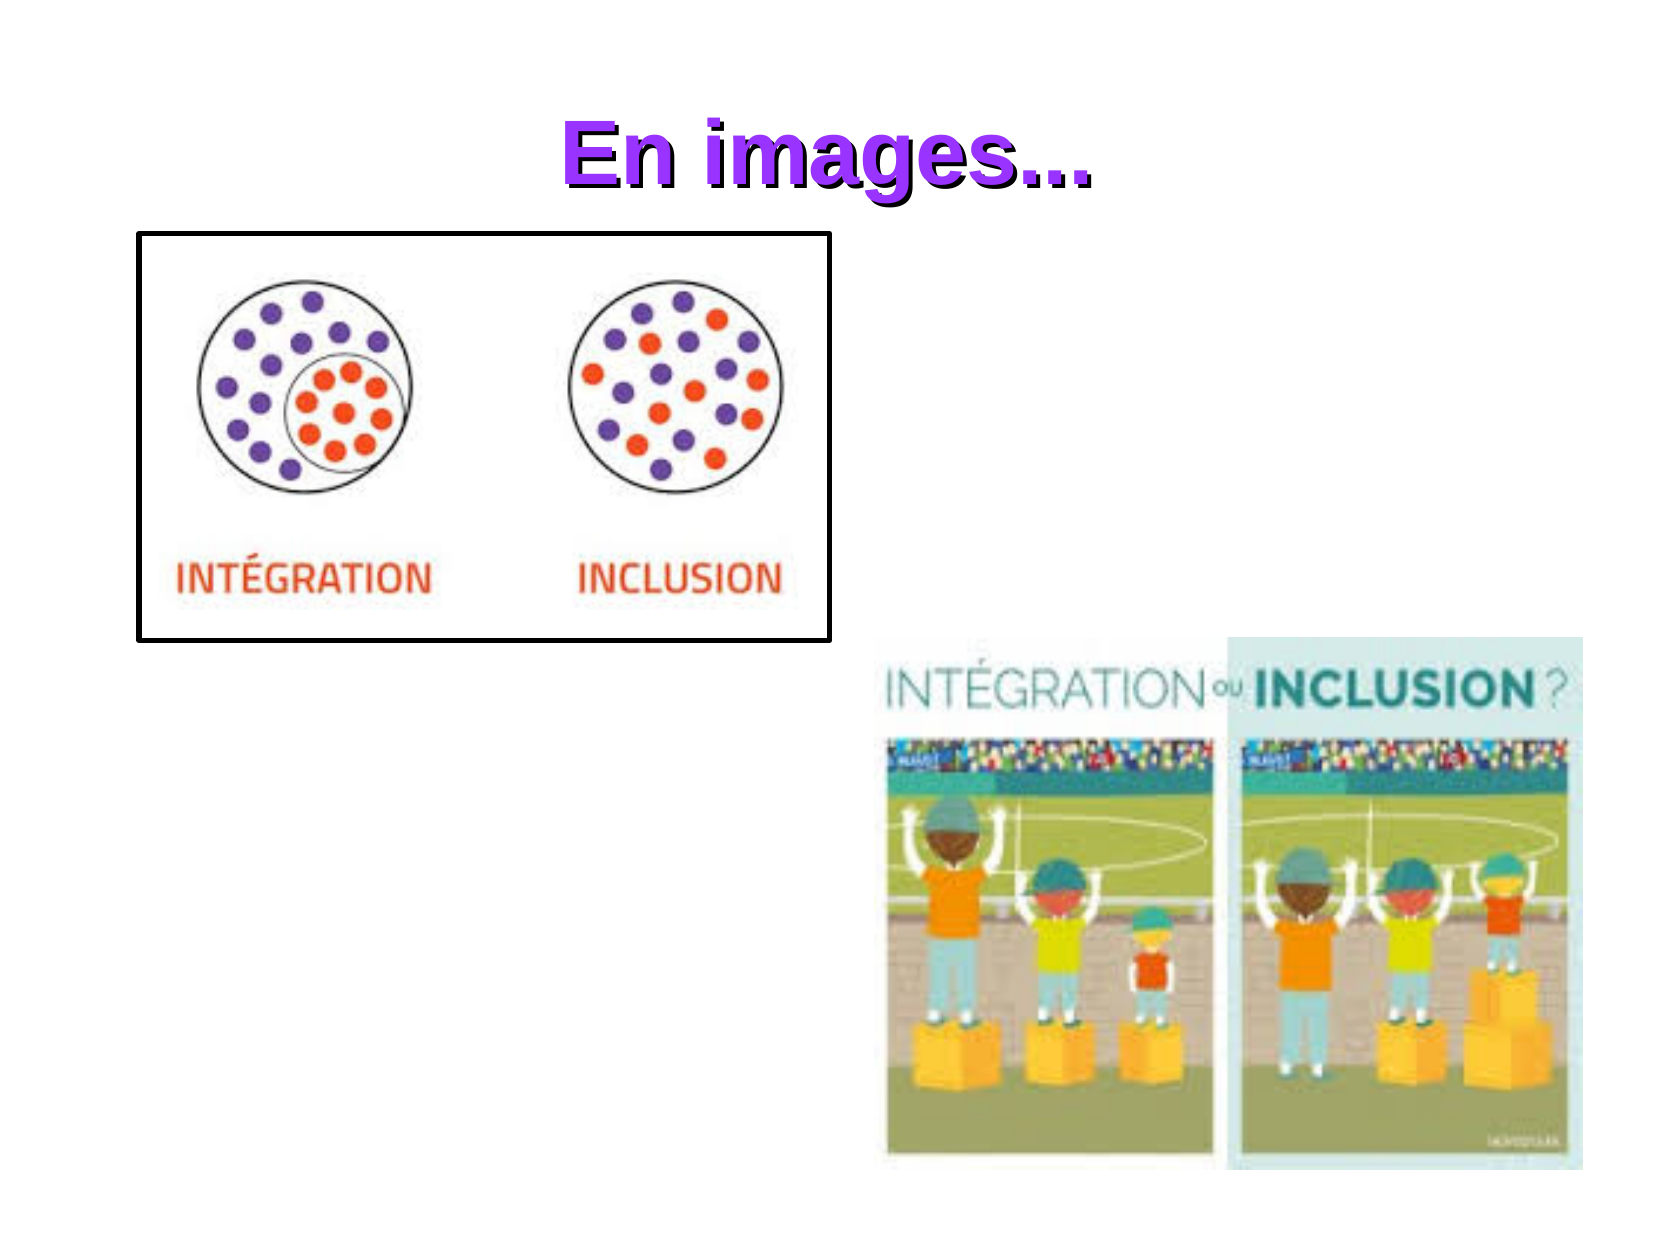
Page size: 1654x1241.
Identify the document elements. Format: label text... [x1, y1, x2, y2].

title En images... [82, 49, 1571, 257]
picture [141, 236, 827, 638]
picture [874, 637, 1583, 1170]
